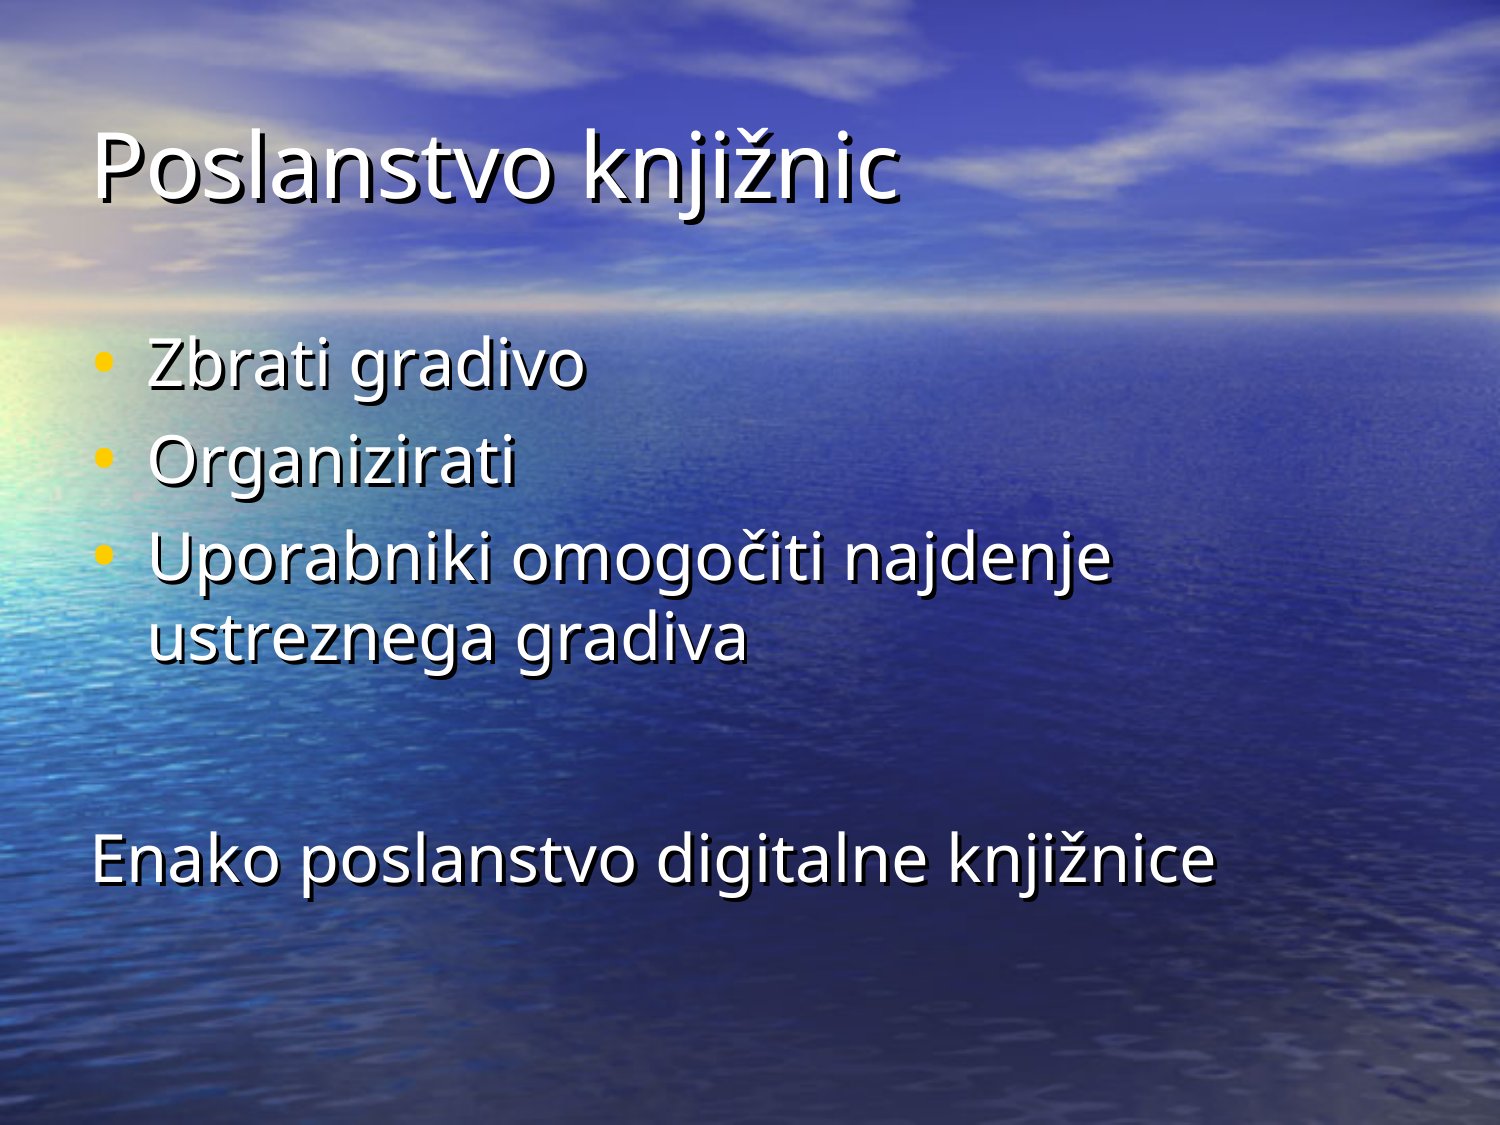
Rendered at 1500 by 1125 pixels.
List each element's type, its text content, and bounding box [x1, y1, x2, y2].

title Poslanstvo knjižnic [75, 47, 1426, 276]
list Zbrati gradivo Organizirati Uporabniki omogočiti najdenje ustreznega gradiva Enako poslanstvo digitalne knjižnice [75, 312, 1426, 988]
picture [0, 0, 1500, 1125]
